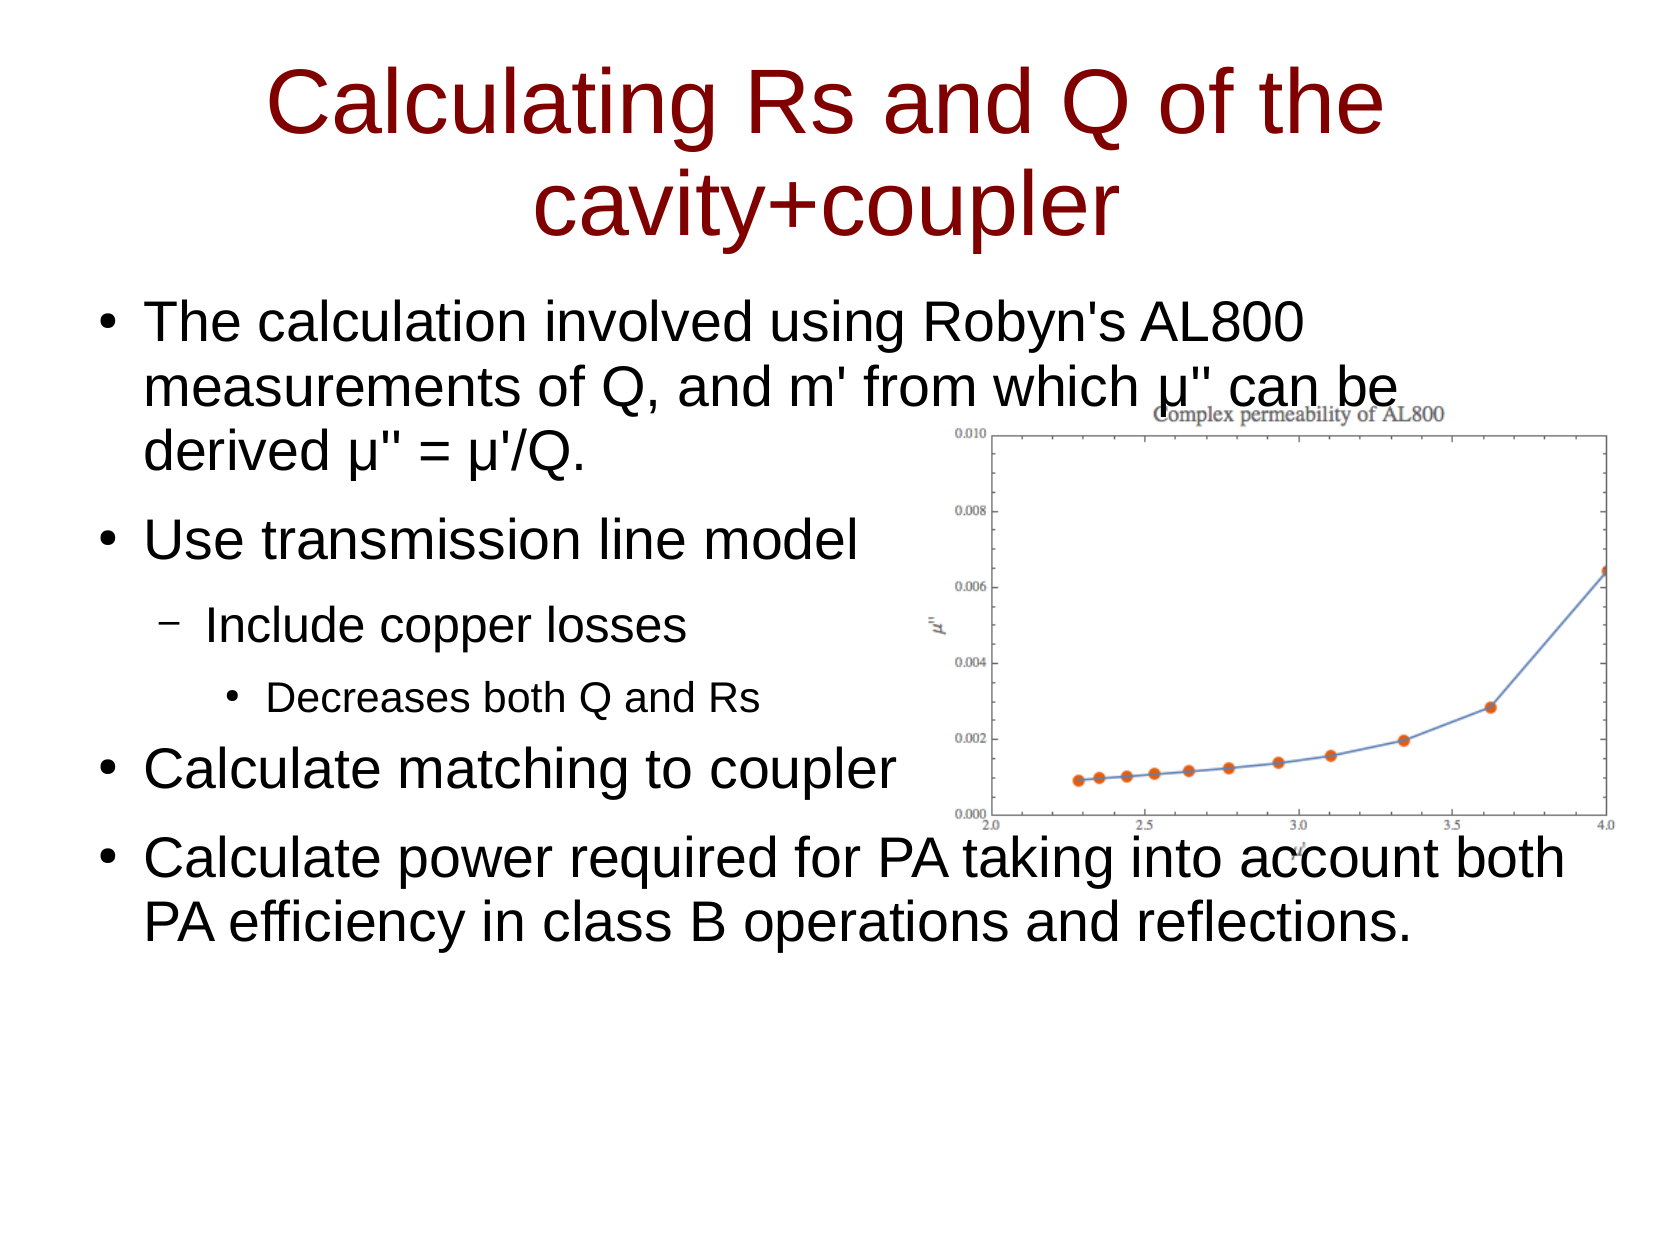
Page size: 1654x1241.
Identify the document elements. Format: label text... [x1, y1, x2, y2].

picture [1571, 405, 1617, 863]
list The calculation involved using Robyn's AL800 measurements of Q, and m' from which μ'' can be derived μ'' = μ'/Q. Use transmission line model Include copper losses Decreases both Q and Rs Calculate matching to coupler Calculate power required for PA taking into account both PA efficiency in class B operations and reflections. [82, 290, 1571, 1010]
title Calculating Rs and Q of the cavity+coupler [82, 49, 1571, 257]
